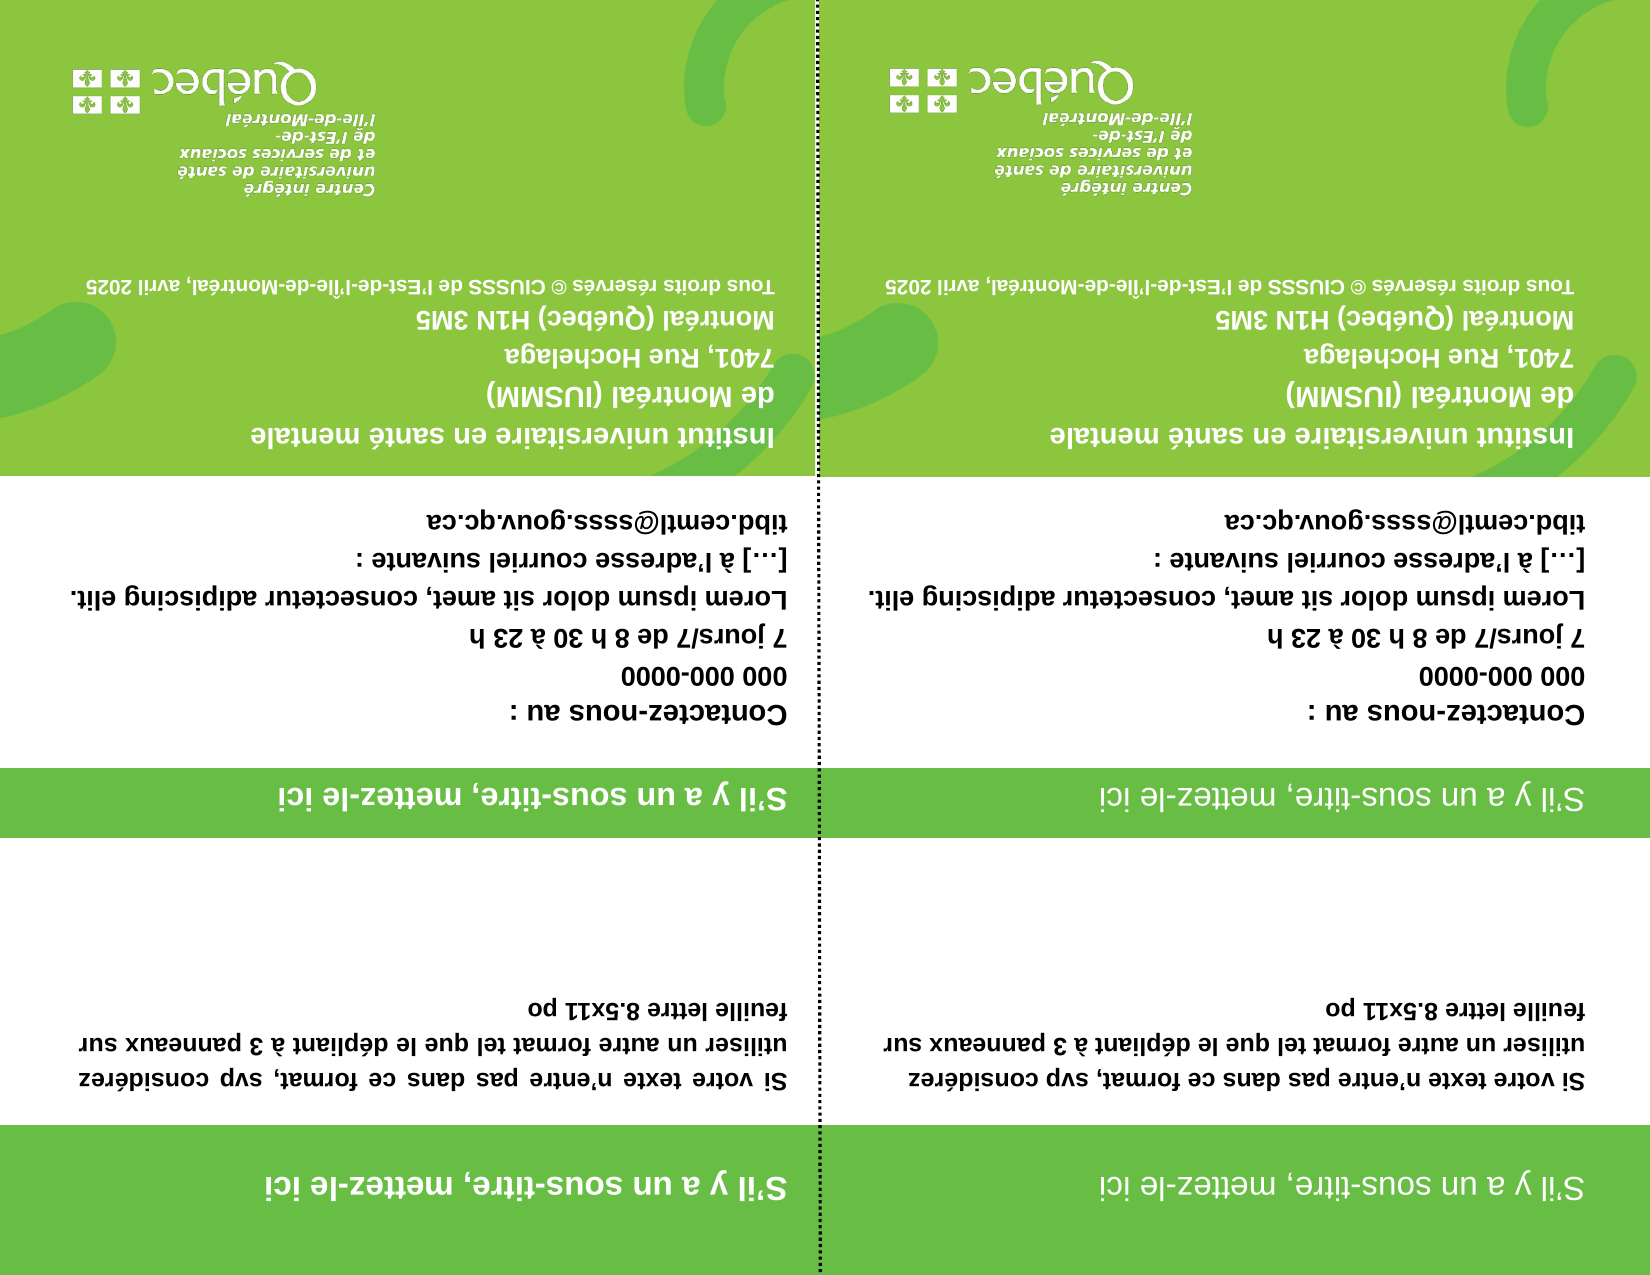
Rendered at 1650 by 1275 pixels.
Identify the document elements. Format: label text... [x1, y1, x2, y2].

text_box Si votre texte n’entre pas dans ce format, svp considérez utiliser un autre format tel que le dépliant à 3 panneaux sur feuille lettre 8.5x11 po [59, 997, 788, 1104]
text_box Institut universitaire en santé mentale de Montréal (IUSMM) 7401, Rue Hochelaga Montréal (Québec) H1N 3M5 Tous droits réservés © CIUSSS de l’Est-de-l’Île-de-Montréal, avril 2025 [855, 240, 1575, 464]
text_box S’il y a un sous-titre, mettez-le ici [842, 1095, 1586, 1218]
picture [818, 0, 1650, 477]
text_box Contactez-nous au : 000 000-0000 7 jours/7 de 8 h 30 à 23 h Lorem ipsum dolor sit amet, consectetur adipiscing elit. […] à l’adresse courriel suivante : tibd.cemtl@ssss.gouv.qc.ca [851, 476, 1586, 741]
text_box Institut universitaire en santé mentale de Montréal (IUSMM) 7401, Rue Hochelaga Montréal (Québec) H1N 3M5 Tous droits réservés © CIUSSS de l’Est-de-l’Île-de-Montréal, avril 2025 [55, 240, 775, 464]
text_box [0, 768, 1650, 838]
text_box Si votre texte n’entre pas dans ce format, svp considérez utiliser un autre format tel que le dépliant à 3 panneaux sur feuille lettre 8.5x11 po [857, 997, 1586, 1104]
text_box S’il y a un sous-titre, mettez-le ici [44, 1107, 788, 1218]
text_box Contactez-nous au : 000 000-0000 7 jours/7 de 8 h 30 à 23 h Lorem ipsum dolor sit amet, consectetur adipiscing elit. […] à l’adresse courriel suivante : tibd.cemtl@ssss.gouv.qc.ca [53, 476, 788, 741]
text_box S’il y a un sous-titre, mettez-le ici [38, 743, 788, 829]
text_box [0, 1125, 1650, 1275]
text_box S’il y a un sous-titre, mettez-le ici [836, 743, 1586, 829]
picture [0, 0, 816, 476]
